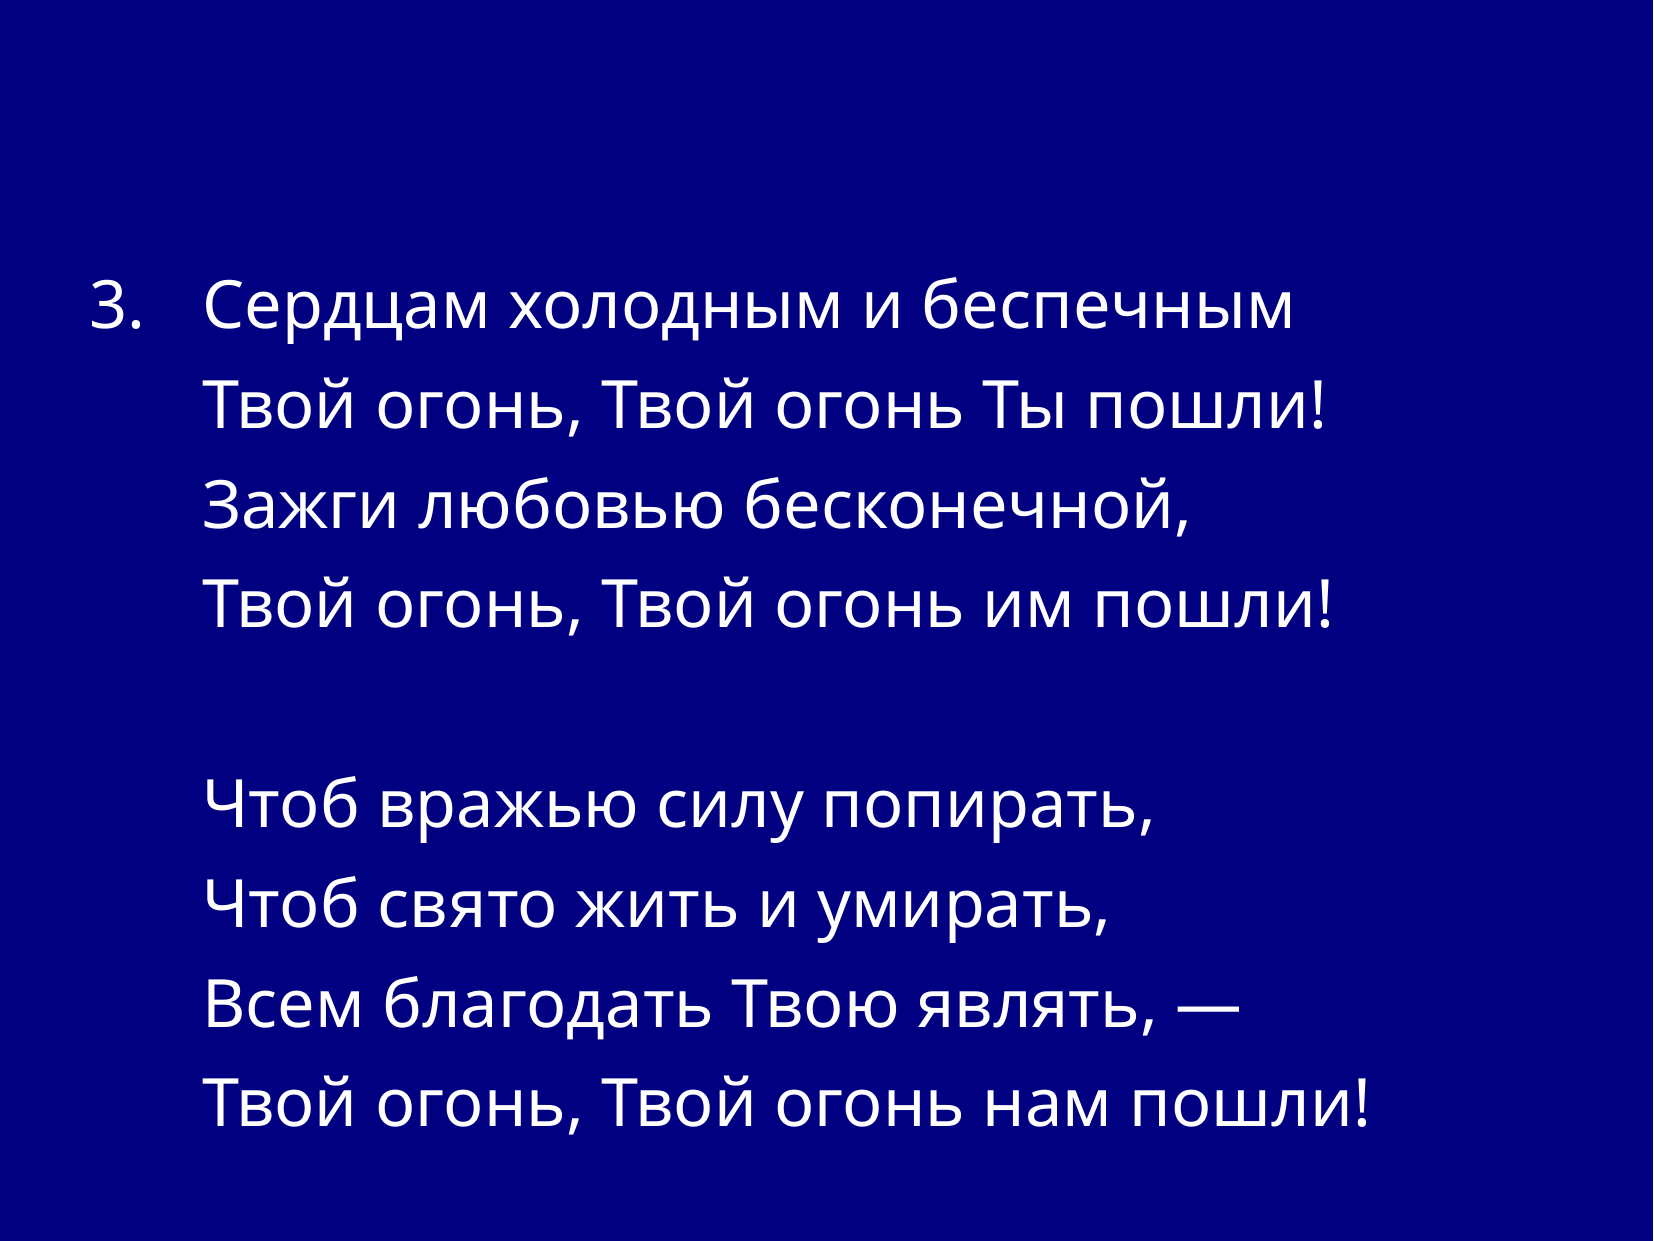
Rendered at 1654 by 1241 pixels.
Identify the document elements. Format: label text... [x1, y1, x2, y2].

text_box 3. Сердцам холодным и беспечным Твой огонь, Твой огонь Ты пошли! Зажги любовью бесконечной, Твой огонь, Твой огонь им пошли! Чтоб вражью силу попирать, Чтоб свято жить и умирать, Всем благодать Твою являть, — Твой огонь, Твой огонь нам пошли! [75, 150, 1576, 1163]
